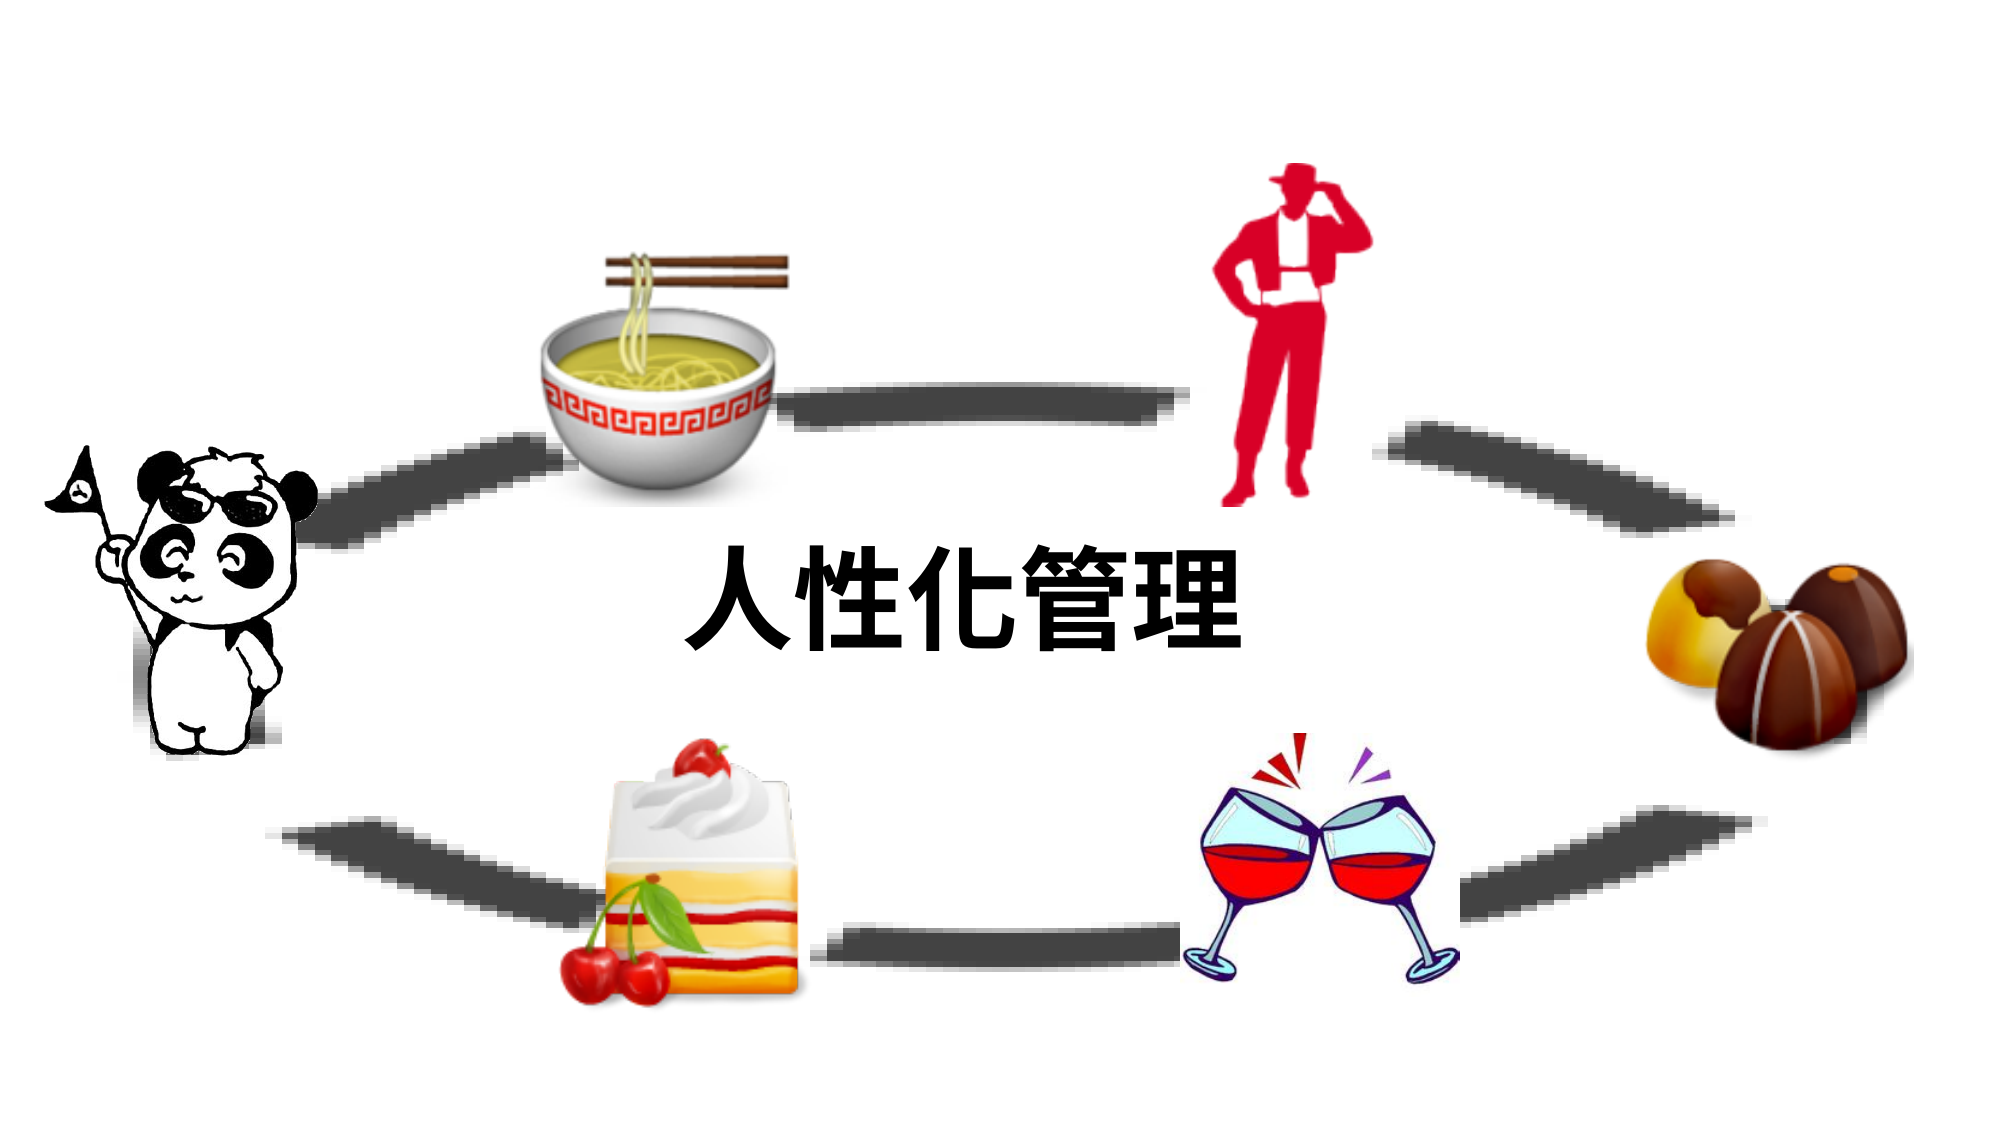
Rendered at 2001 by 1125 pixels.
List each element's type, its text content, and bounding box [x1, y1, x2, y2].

title 人性化管理 [666, 537, 1366, 755]
picture [0, 163, 2000, 1034]
